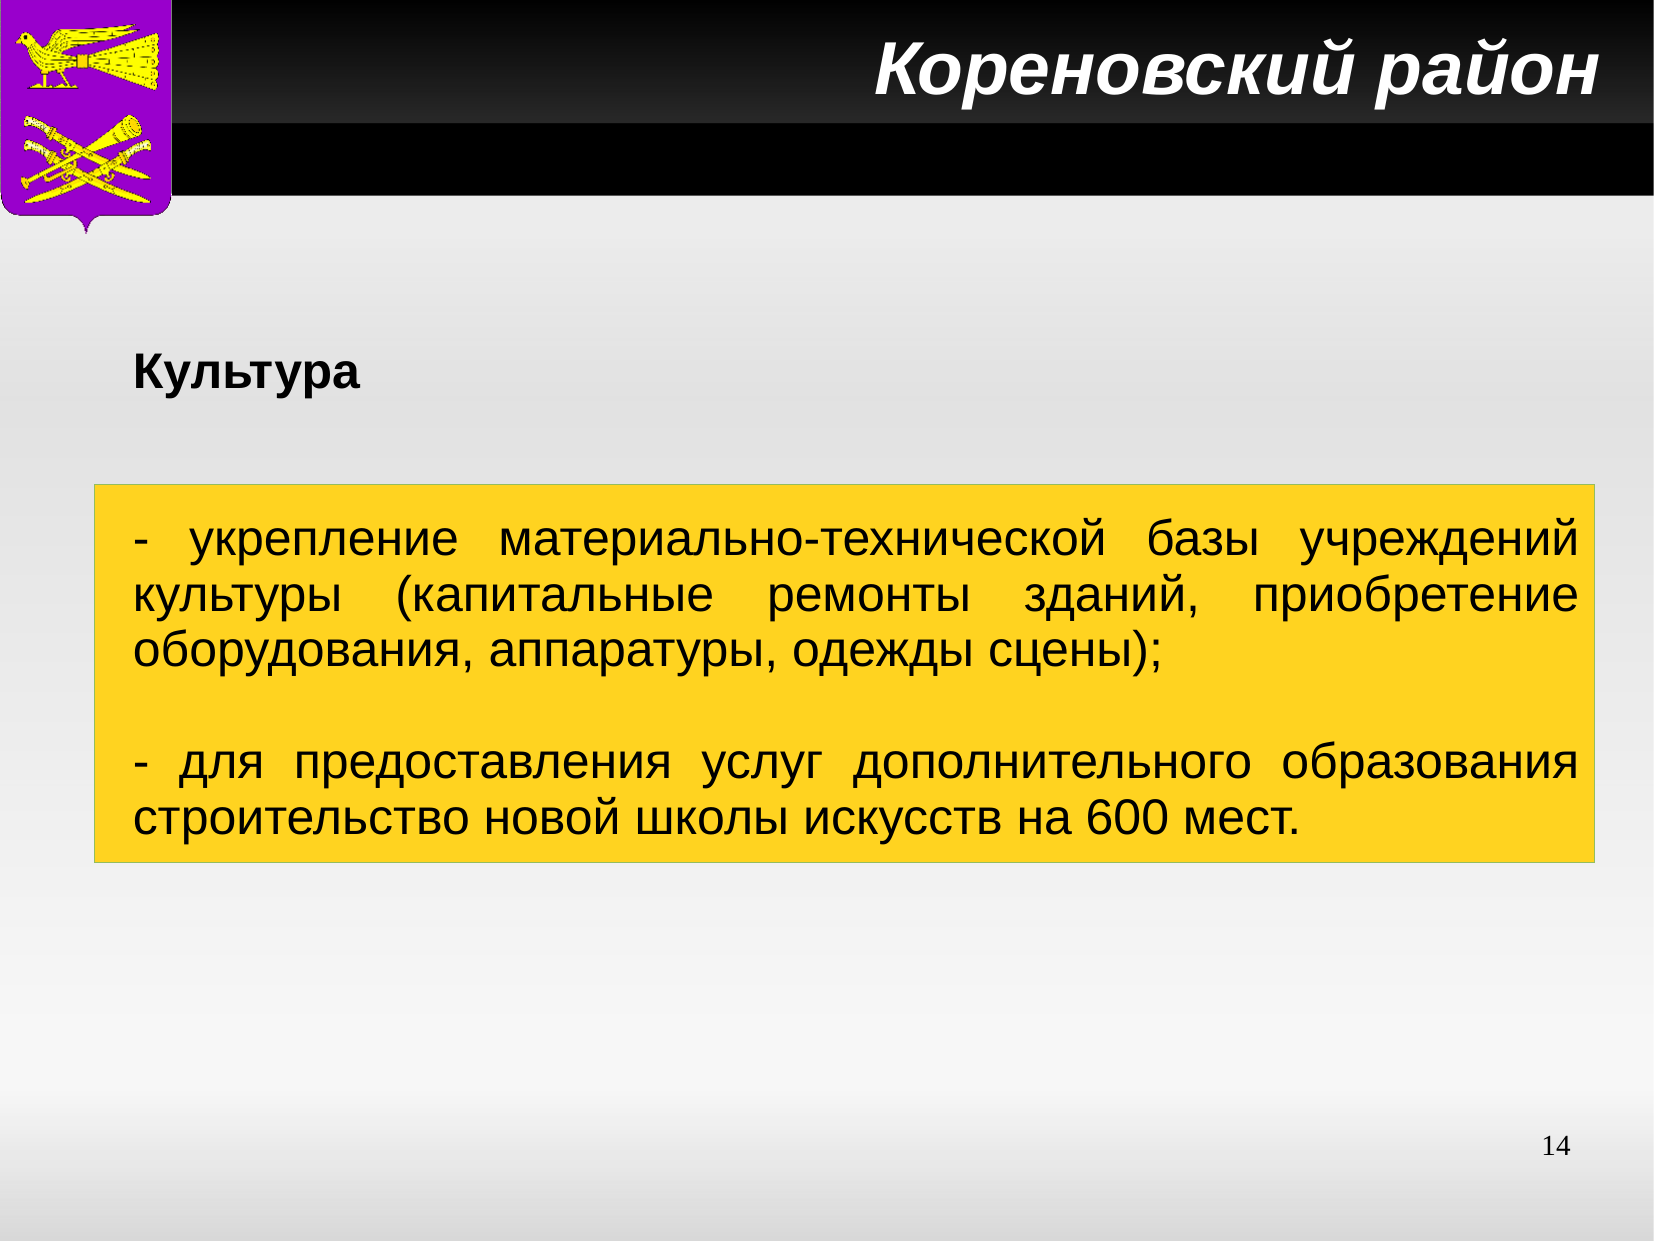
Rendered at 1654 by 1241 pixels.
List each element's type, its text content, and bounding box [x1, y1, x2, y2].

text_box Кореновский район [797, 19, 1617, 119]
text_box [94, 484, 1595, 863]
picture [0, 0, 1654, 1241]
text_box Культура - укрепление материально-технической базы учреждений культуры (капитальные ремонты зданий, приобретение оборудования, аппаратуры, одежды сцены); - для предоставления услуг дополнительного образования строительство новой школы искусств на 600 мест. [118, 335, 1595, 853]
